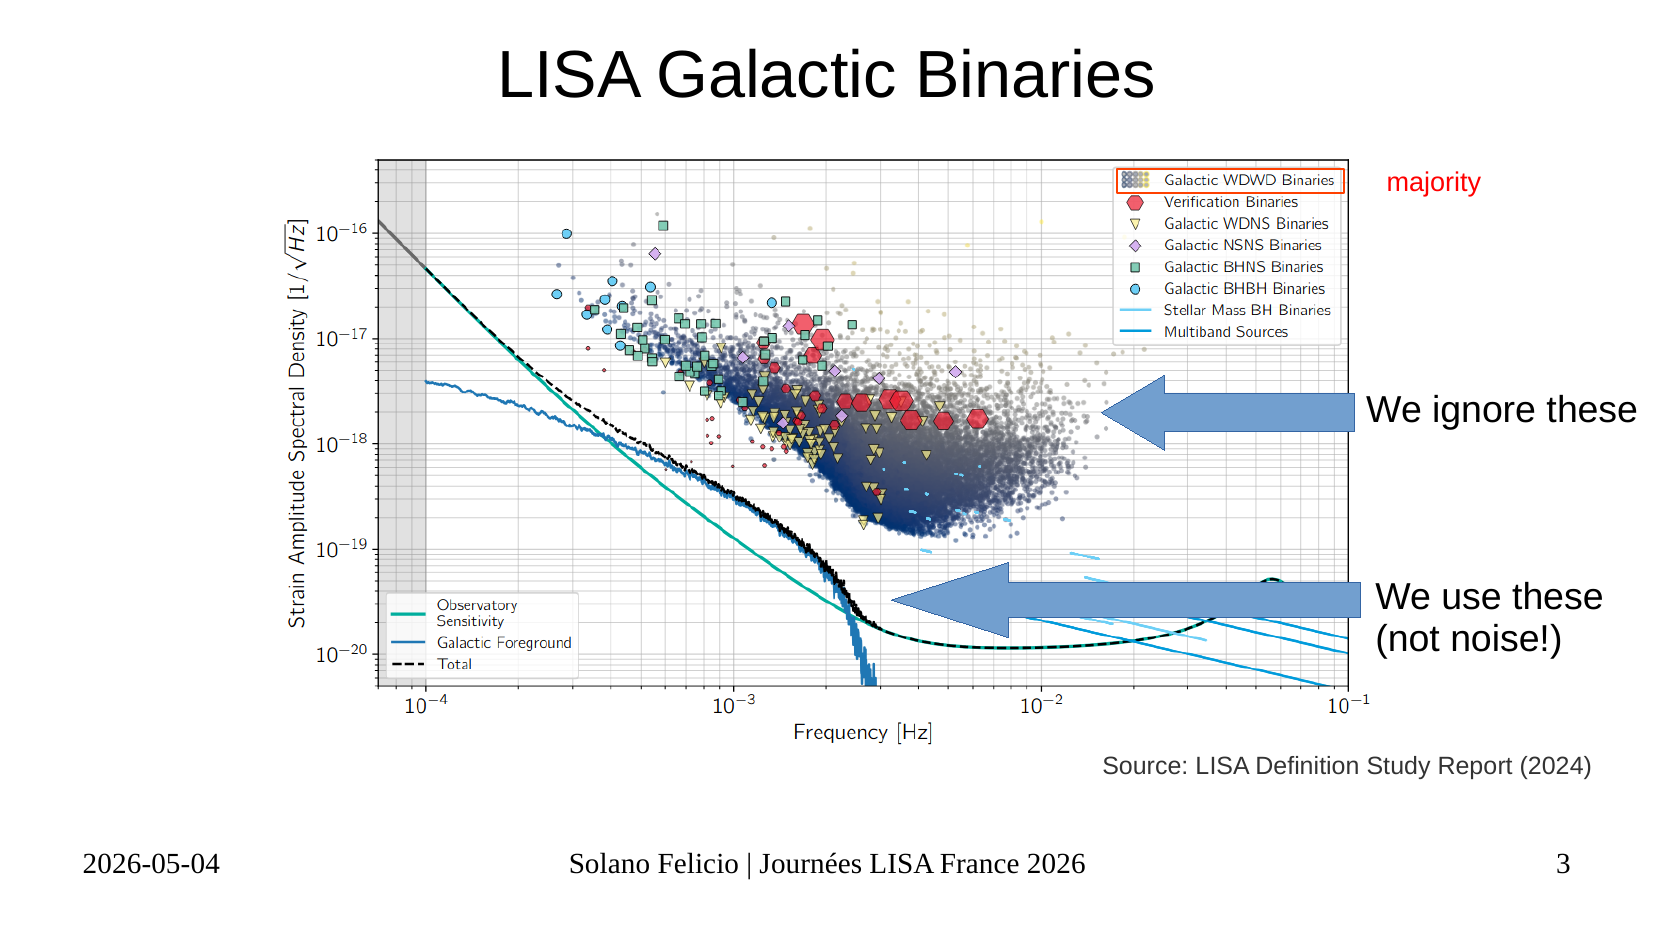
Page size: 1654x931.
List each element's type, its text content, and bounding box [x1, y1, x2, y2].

text_box [891, 562, 1360, 638]
picture [275, 149, 1379, 751]
text_box Source: LISA Definition Study Report (2024) [1087, 744, 1607, 788]
title LISA Galactic Binaries [82, 37, 1571, 113]
text_box We ignore these [1351, 380, 1654, 438]
text_box majority [1371, 159, 1496, 205]
text_box We use these (not noise!) [1360, 568, 1619, 668]
text_box [1101, 375, 1351, 451]
